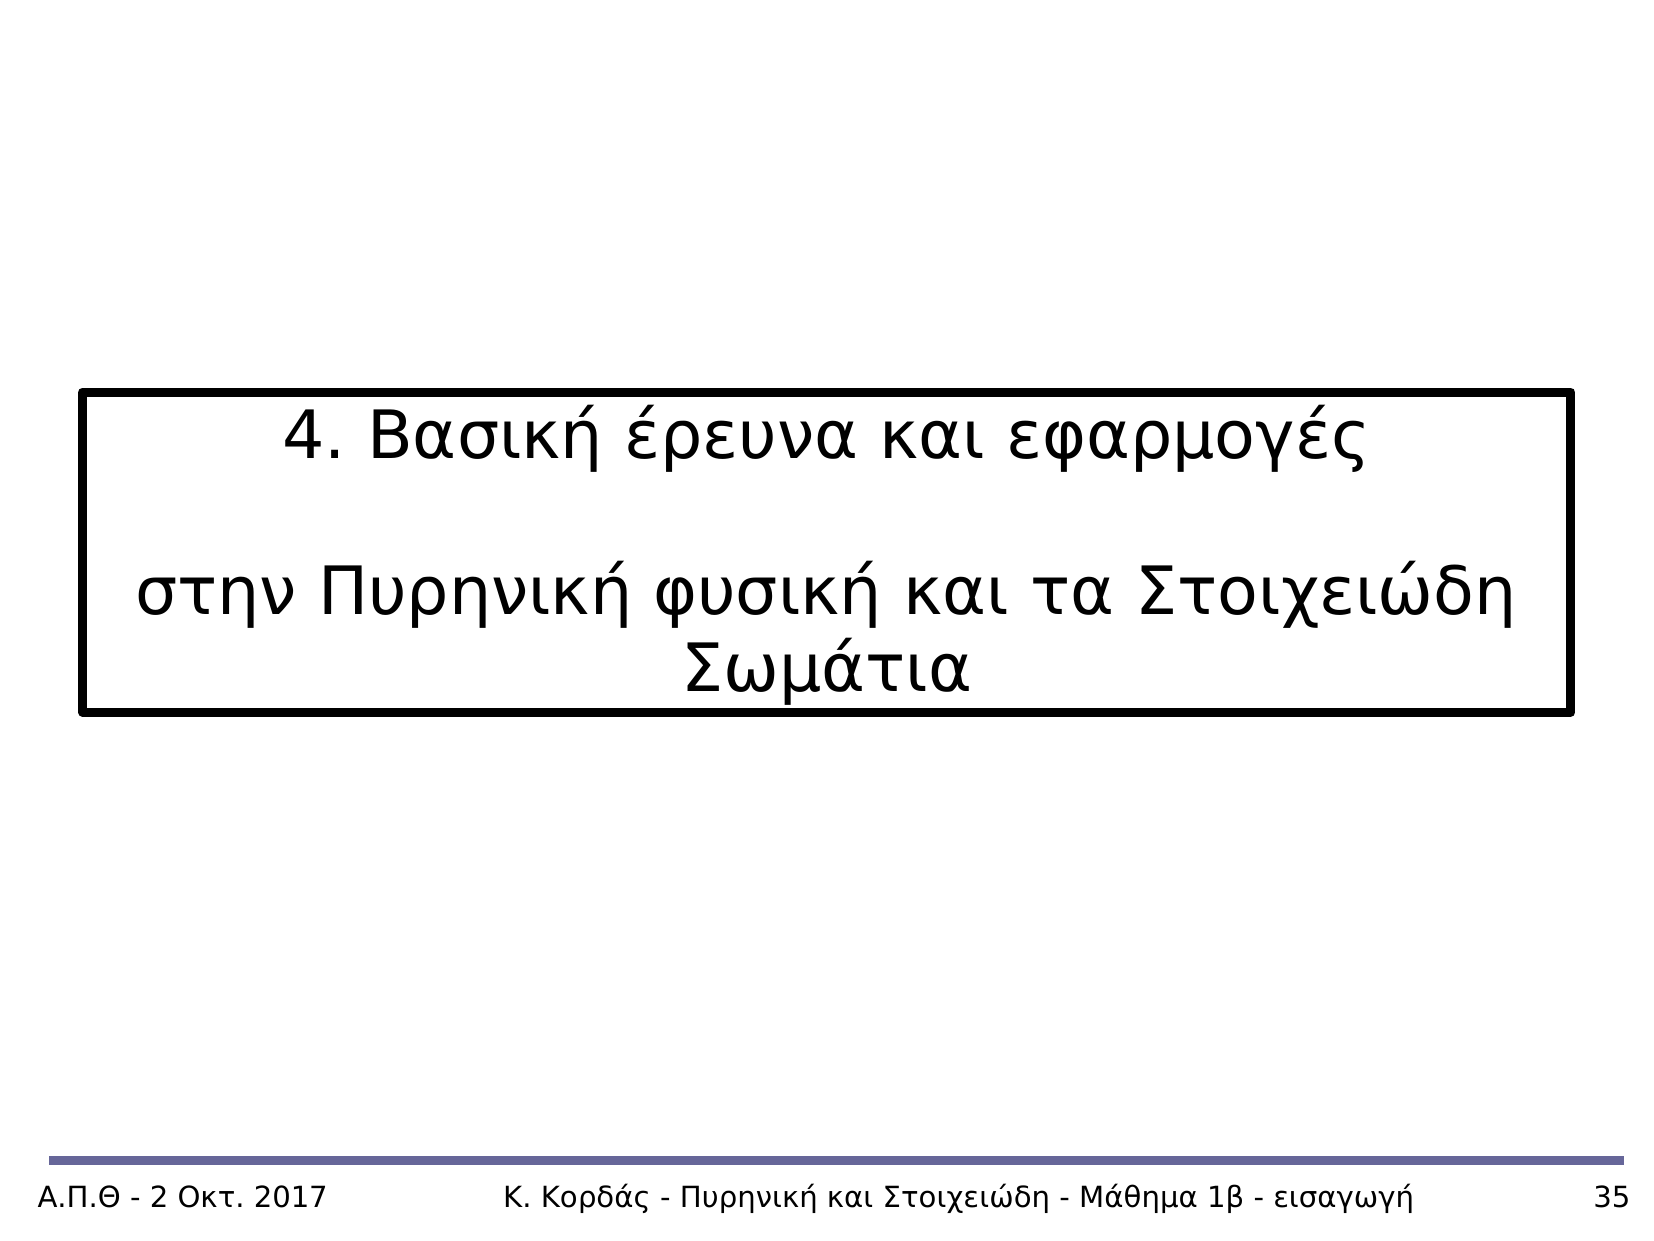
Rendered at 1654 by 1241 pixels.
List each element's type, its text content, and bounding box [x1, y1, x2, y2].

subtitle 4. Βασική έρευνα και εφαρμογές στην Πυρηνική φυσική και τα Στοιχειώδη Σωμάτια [82, 392, 1571, 713]
